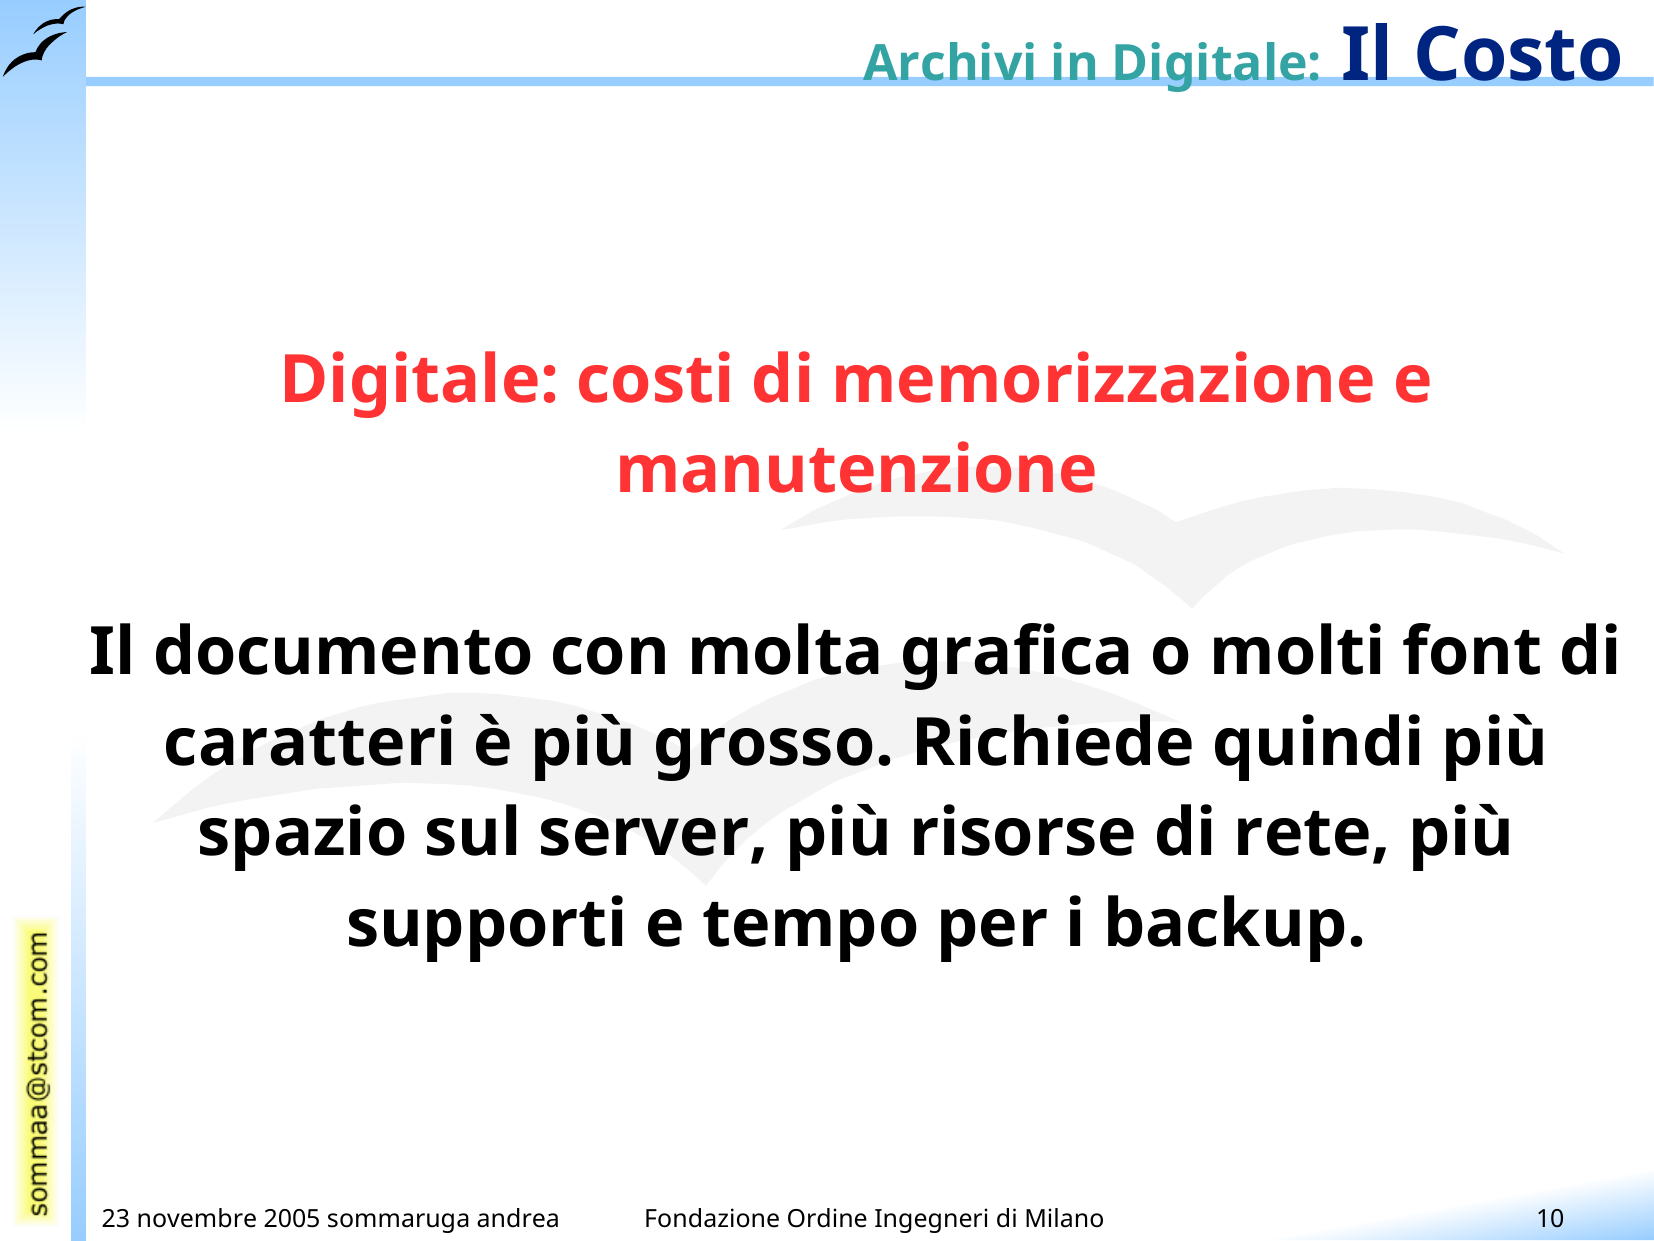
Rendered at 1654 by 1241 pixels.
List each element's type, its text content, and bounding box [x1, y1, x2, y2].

title Archivi in Digitale: Il Costo [85, 0, 1654, 104]
subtitle Digitale: costi di memorizzazione e manutenzione Il documento con molta grafica o molti font di caratteri è più grosso. Richiede quindi più spazio sul server, più risorse di rete, più supporti e tempo per i backup. [85, 134, 1628, 1163]
picture [12, 915, 60, 1228]
